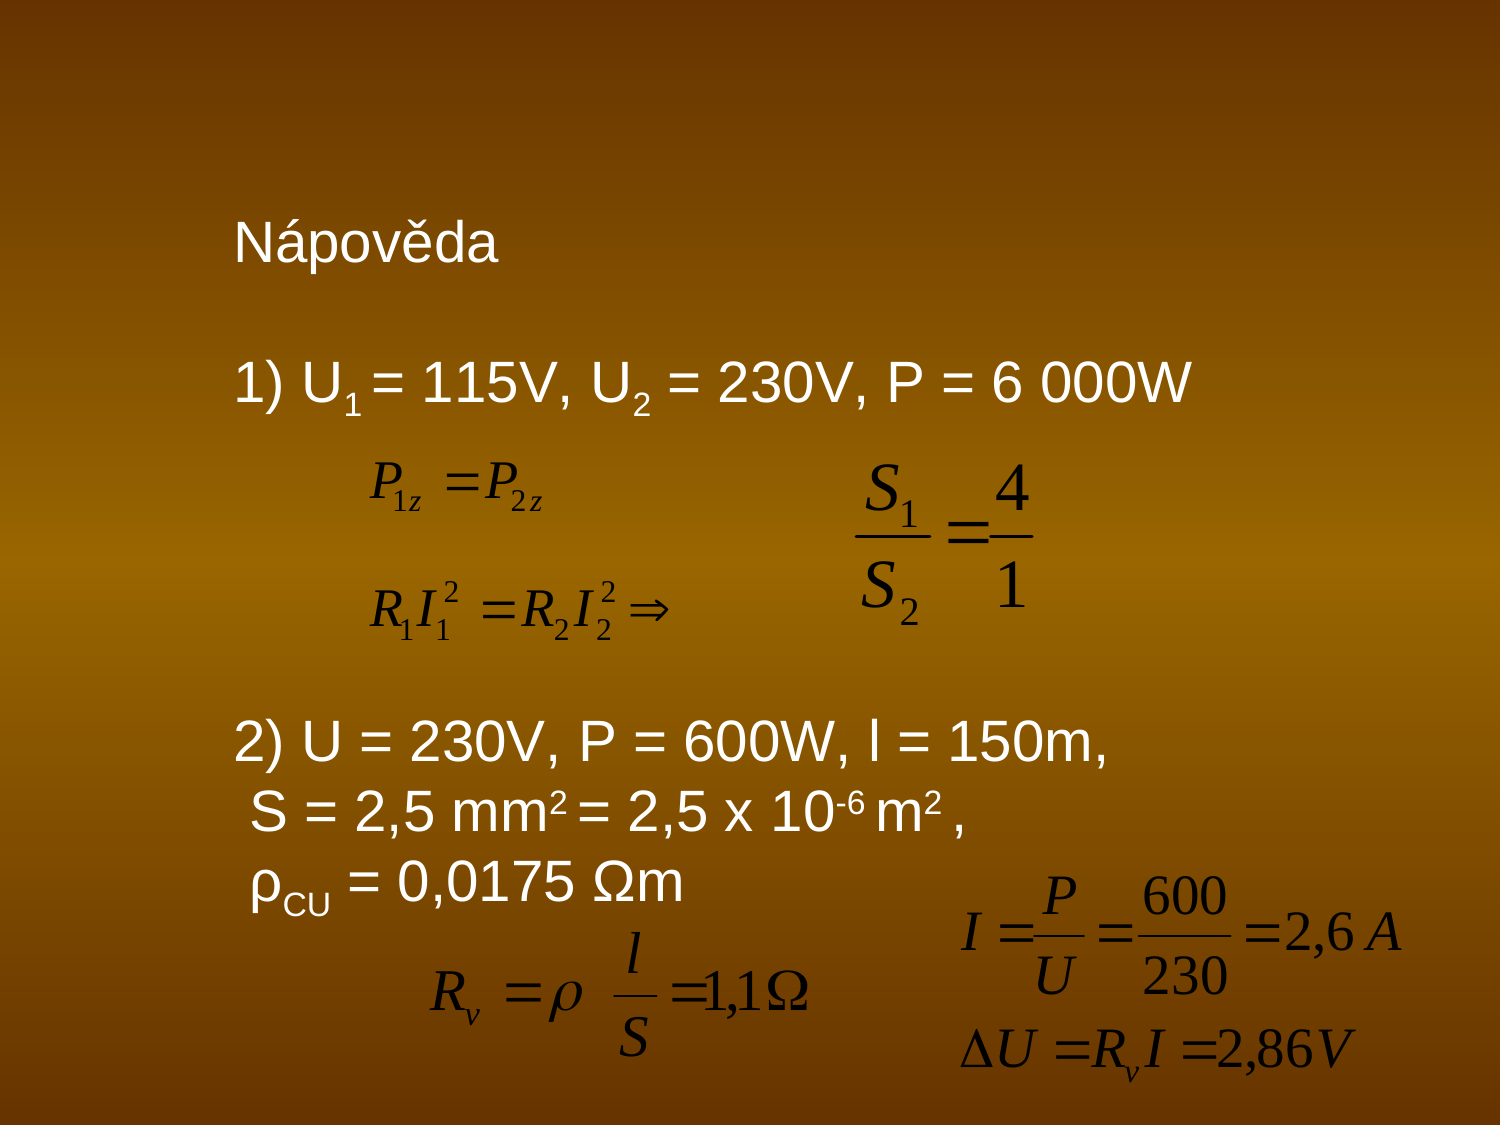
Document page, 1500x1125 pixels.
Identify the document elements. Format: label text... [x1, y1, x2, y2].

text_box Nápověda 1) U1 = 115V, U2 = 230V, P = 6 000W 2) U = 230V, P = 600W, l = 150m, S = 2,5 mm2 = 2,5 x 10-6 m2 , ρCU = 0,0175 Ωm [218, 196, 1376, 931]
chart [360, 444, 691, 653]
chart [844, 444, 1047, 641]
chart [419, 916, 824, 1070]
chart [950, 857, 1412, 1096]
